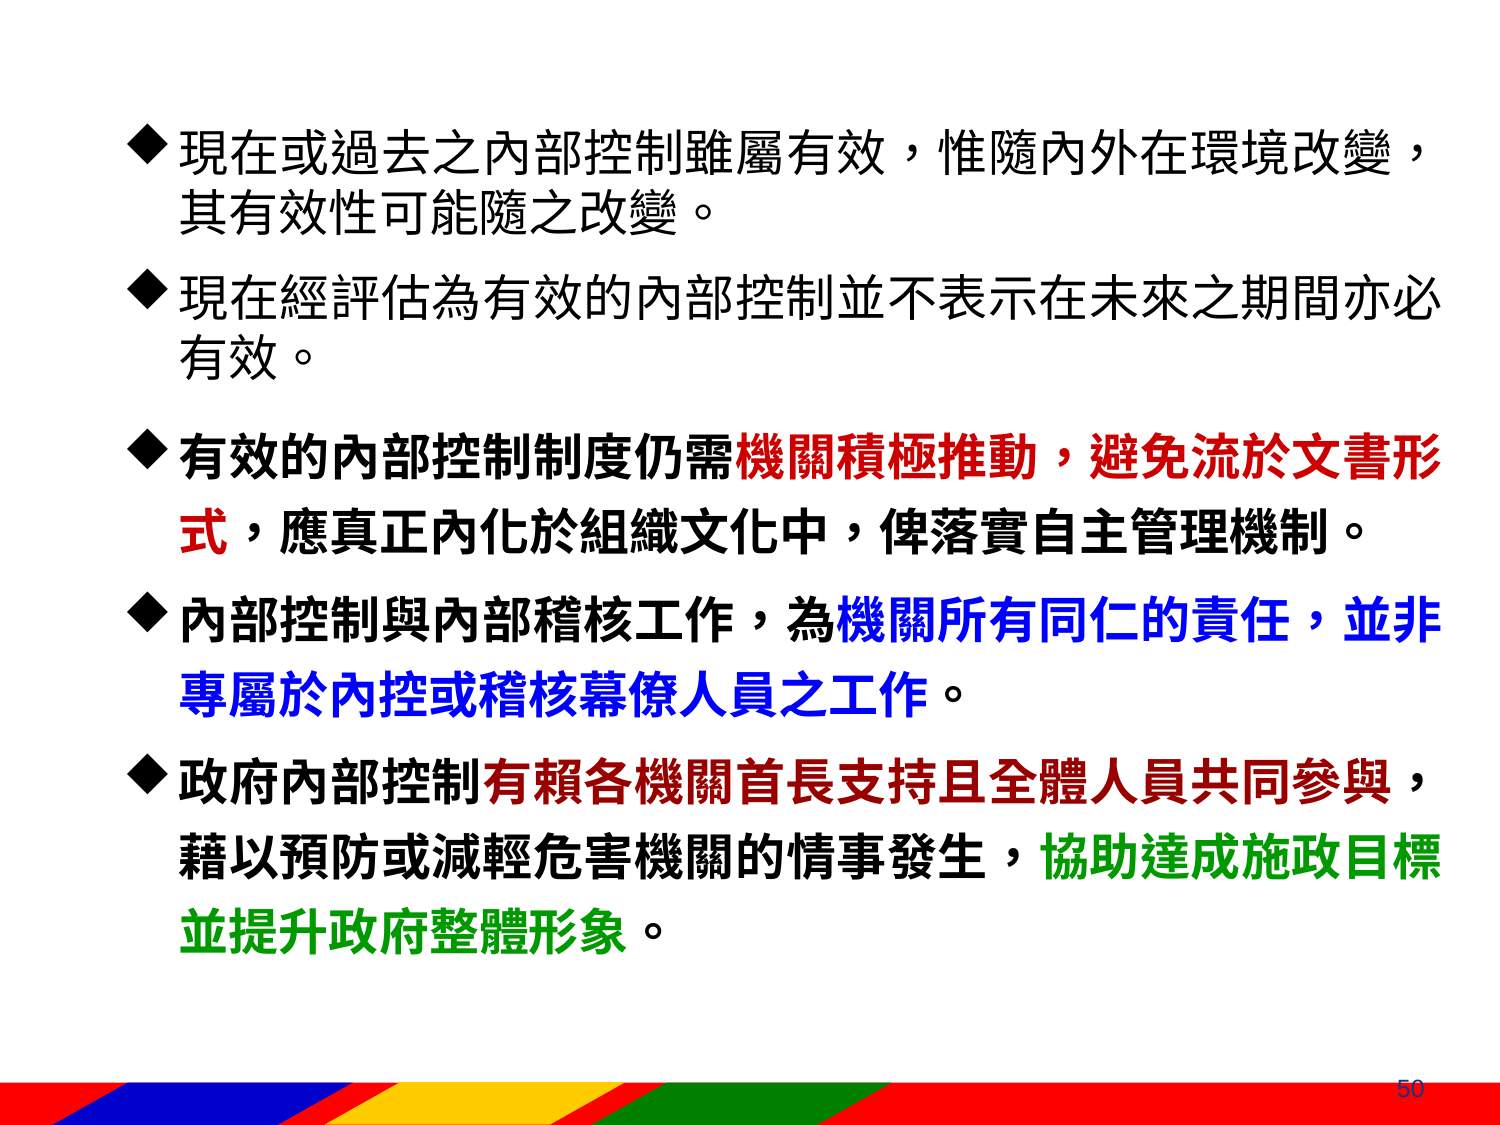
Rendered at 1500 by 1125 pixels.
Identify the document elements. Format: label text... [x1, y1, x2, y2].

subtitle 現在或過去之內部控制雖屬有效，惟隨內外在環境改變，其有效性可能隨之改變。 現在經評估為有效的內部控制並不表示在未來之期間亦必有效。 有效的內部控制制度仍需機關積極推動，避免流於文書形式，應真正內化於組織文化中，俾落實自主管理機制。 內部控制與內部稽核工作，為機關所有同仁的責任，並非專屬於內控或稽核幕僚人員之工作。 政府內部控制有賴各機關首長支持且全體人員共同參與，藉以預防或減輕危害機關的情事發生，協助達成施政目標並提升政府整體形象。 [107, 113, 1458, 1000]
text_box <編號> [1299, 1042, 1426, 1103]
